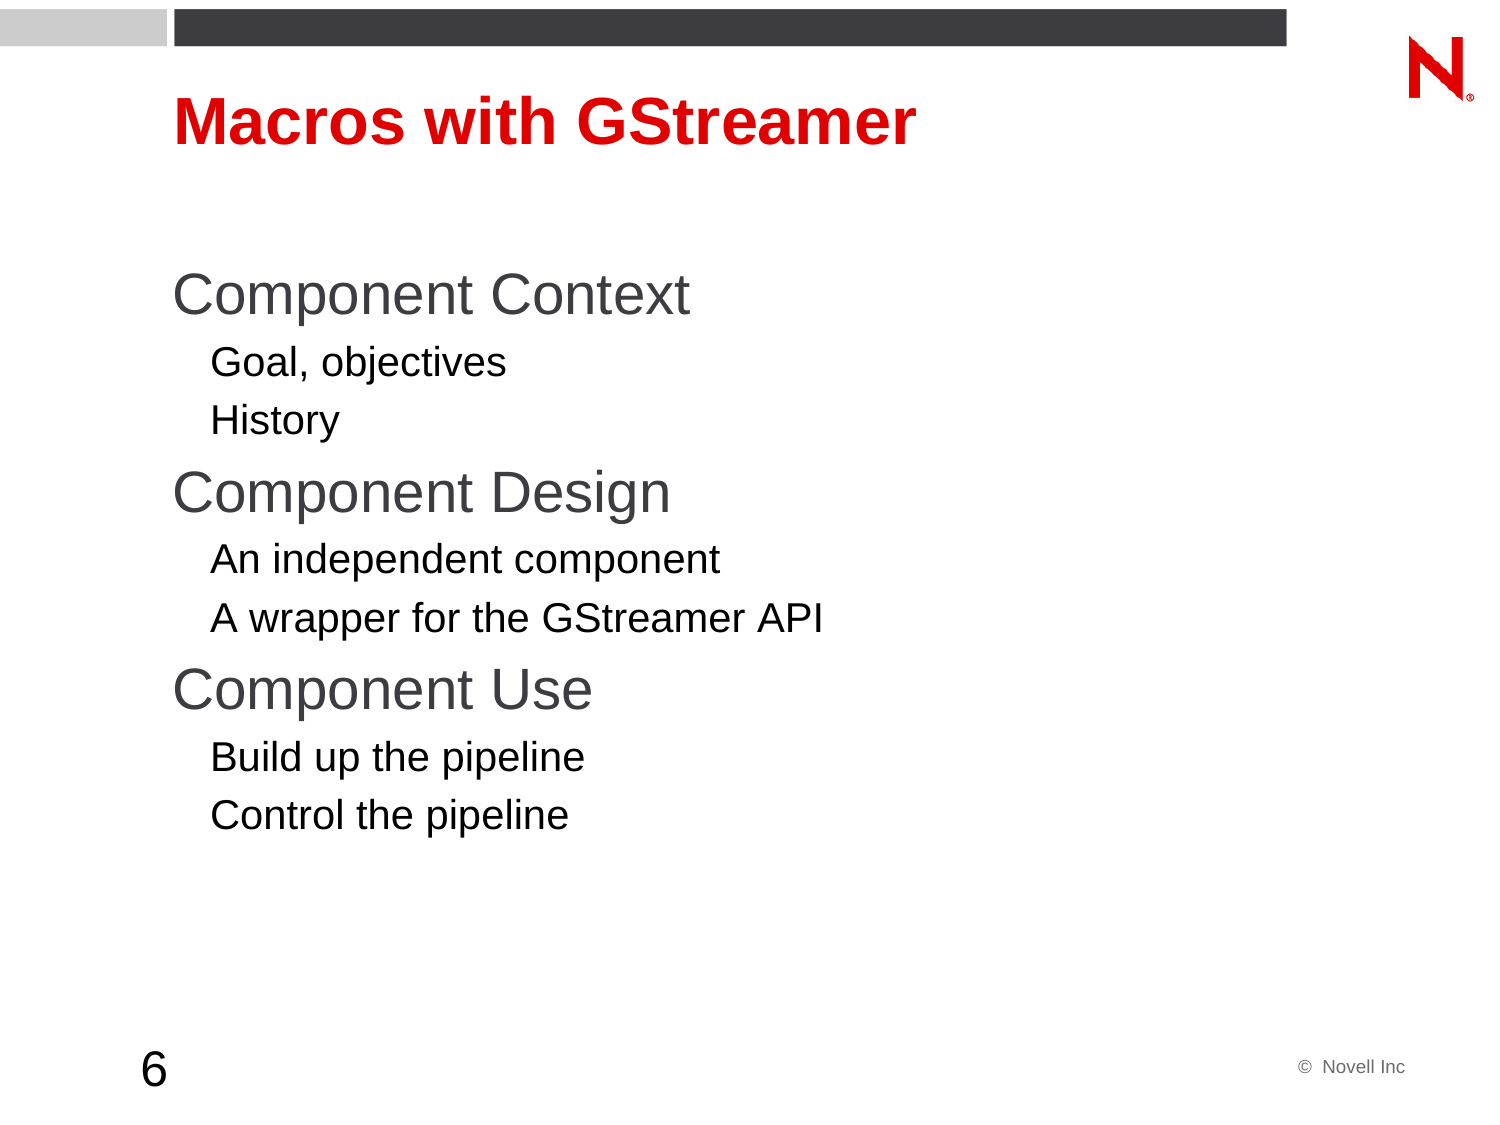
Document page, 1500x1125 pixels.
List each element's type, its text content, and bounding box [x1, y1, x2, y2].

list Component Context Goal, objectives History Component Design An independent component A wrapper for the GStreamer API Component Use Build up the pipeline Control the pipeline [172, 246, 1413, 977]
title Macros with GStreamer [173, 41, 1395, 205]
picture [1404, 32, 1477, 105]
